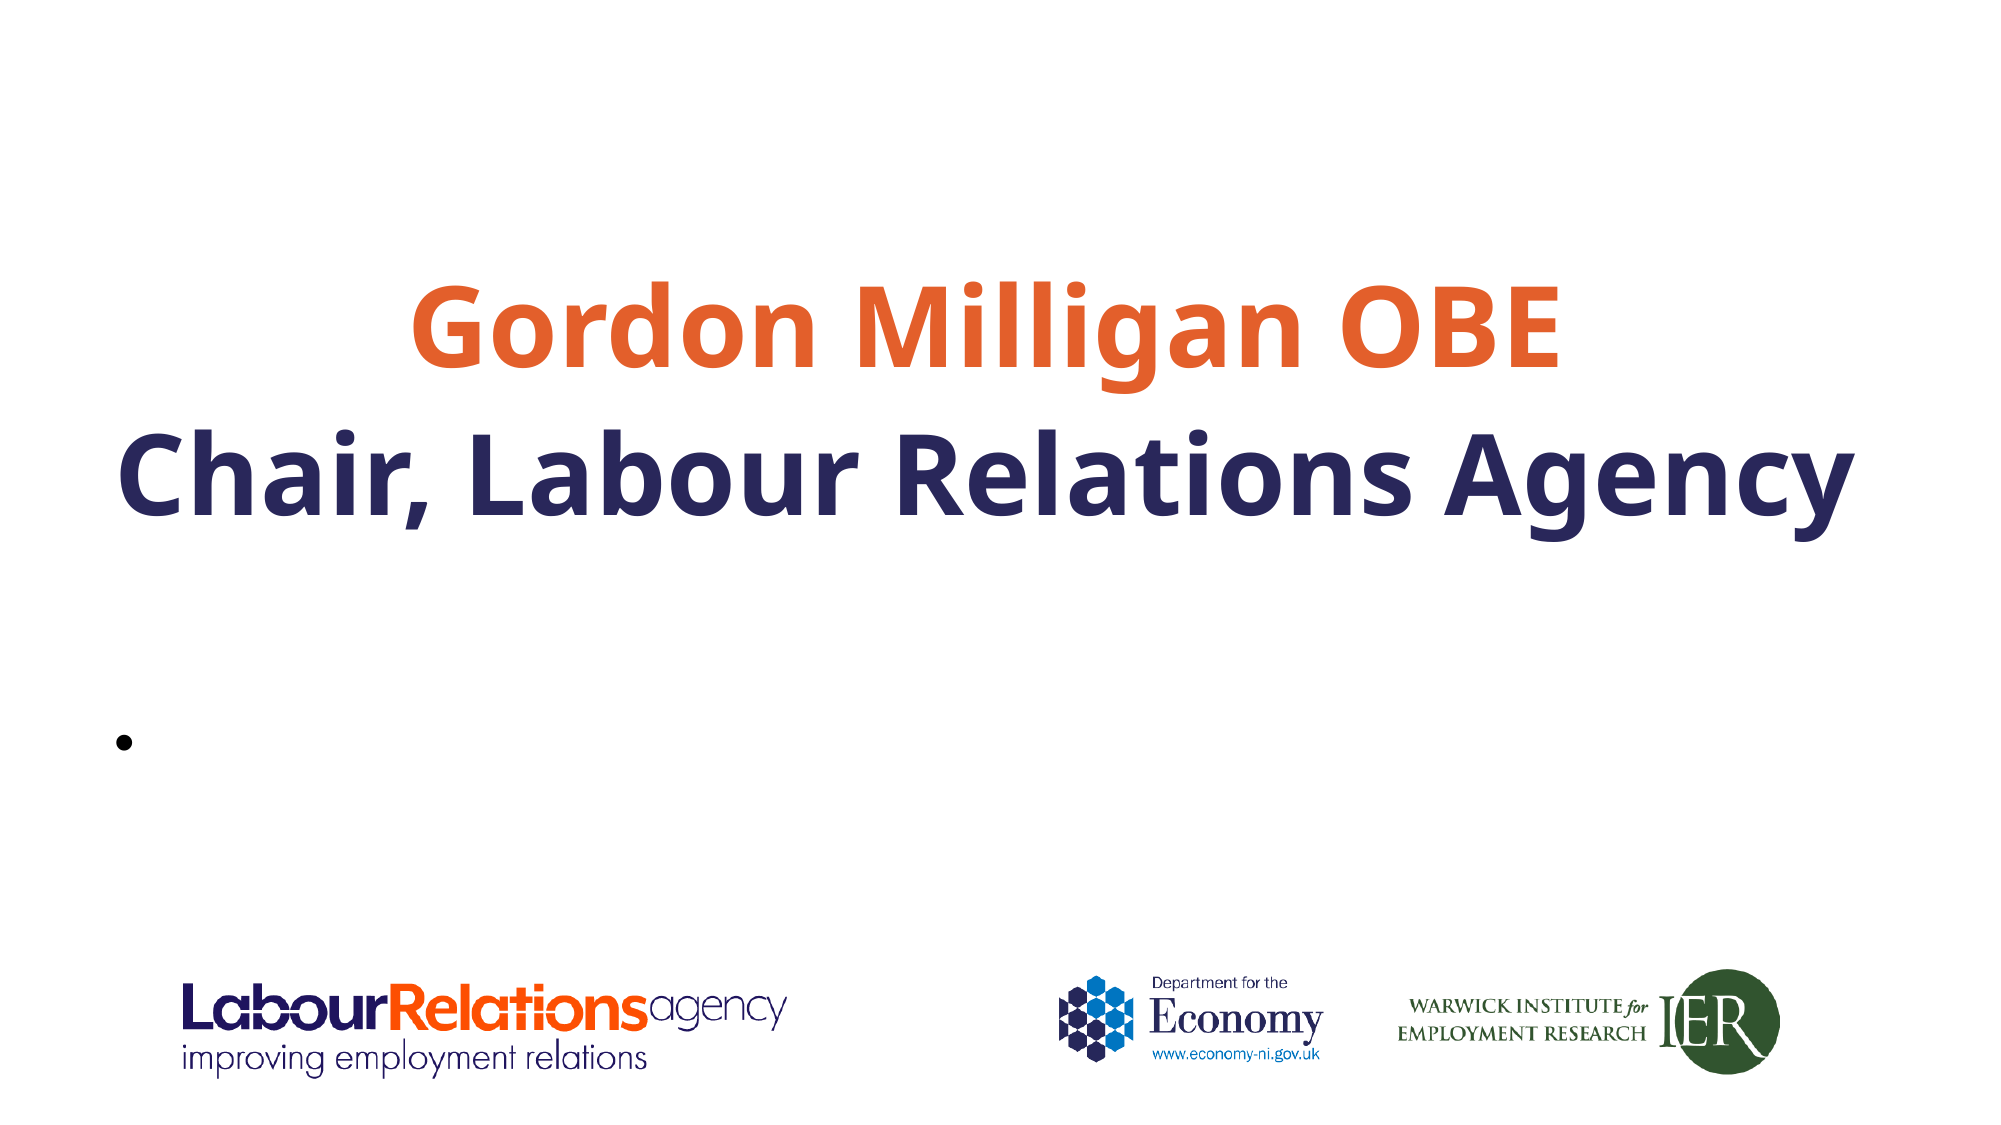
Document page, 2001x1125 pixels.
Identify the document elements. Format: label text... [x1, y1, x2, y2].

picture [118, 1005, 1844, 1125]
text_box Gordon Milligan OBE Chair, Labour Relations Agency [99, 262, 1900, 1005]
